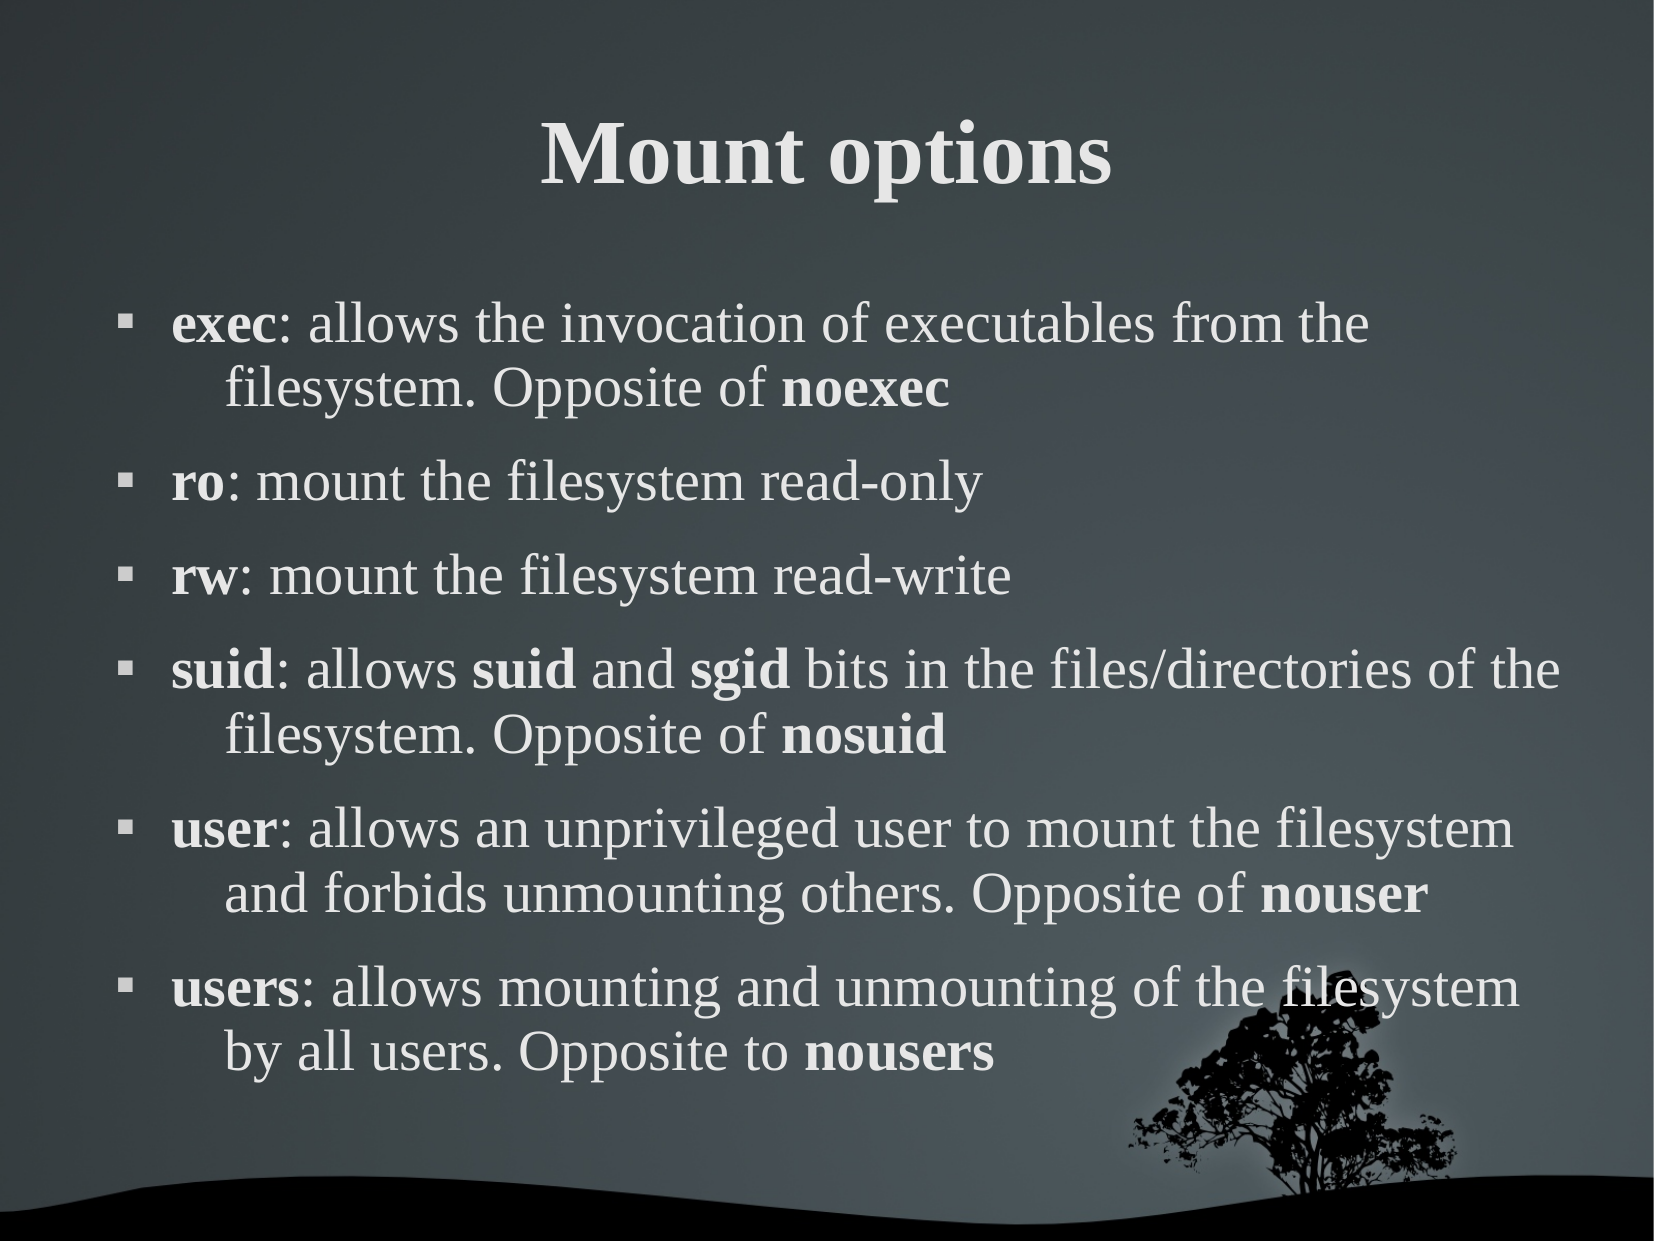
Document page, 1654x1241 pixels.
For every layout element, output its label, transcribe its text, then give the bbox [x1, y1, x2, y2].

picture [0, 0, 1654, 1241]
list exec: allows the invocation of executables from the filesystem. Opposite of noexec ro: mount the filesystem read-only rw: mount the filesystem read-write suid: allows suid and sgid bits in the files/directories of the filesystem. Opposite of nosuid user: allows an unprivileged user to mount the filesystem and forbids unmounting others. Opposite of nouser users: allows mounting and unmounting of the filesystem by all users. Opposite to nousers [82, 290, 1571, 1151]
title Mount options [82, 49, 1571, 257]
